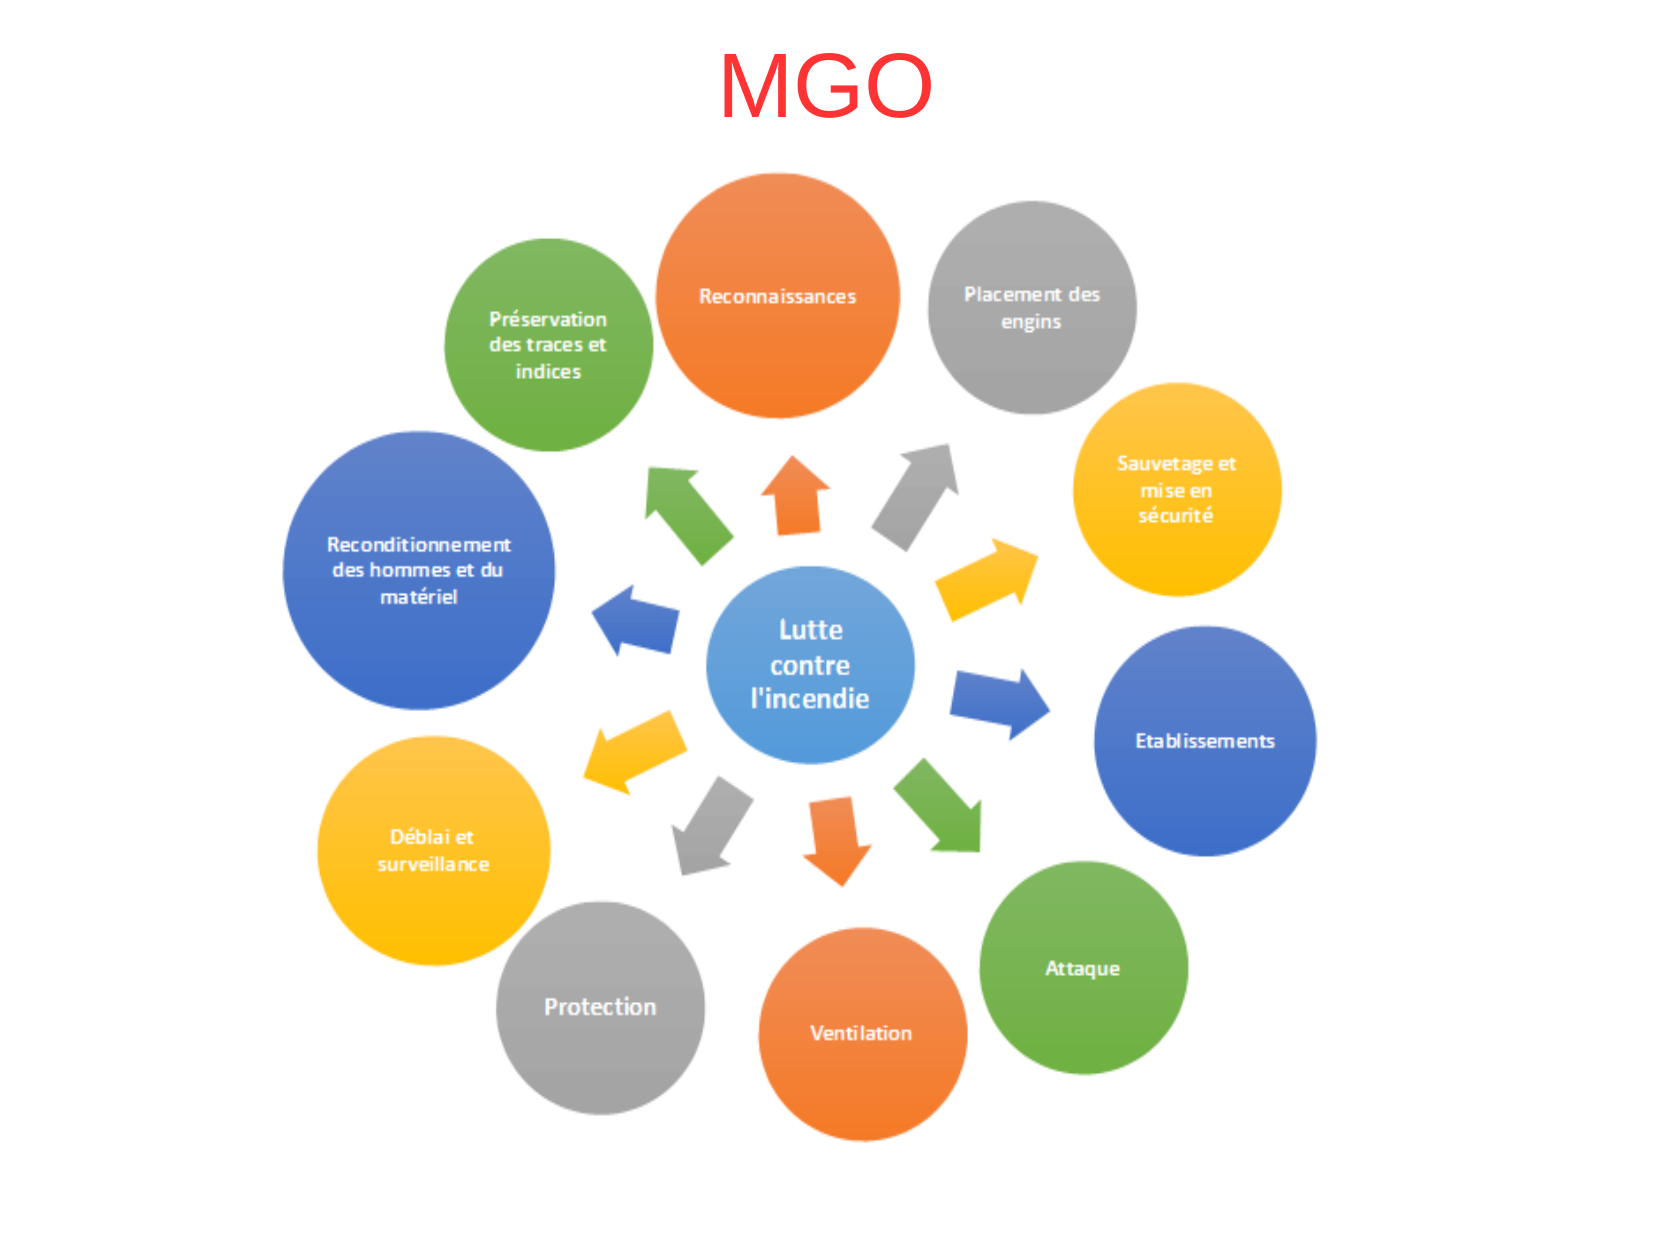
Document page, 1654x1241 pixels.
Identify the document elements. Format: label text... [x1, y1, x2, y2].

title MGO [82, 0, 1571, 189]
picture [200, 141, 1351, 1193]
